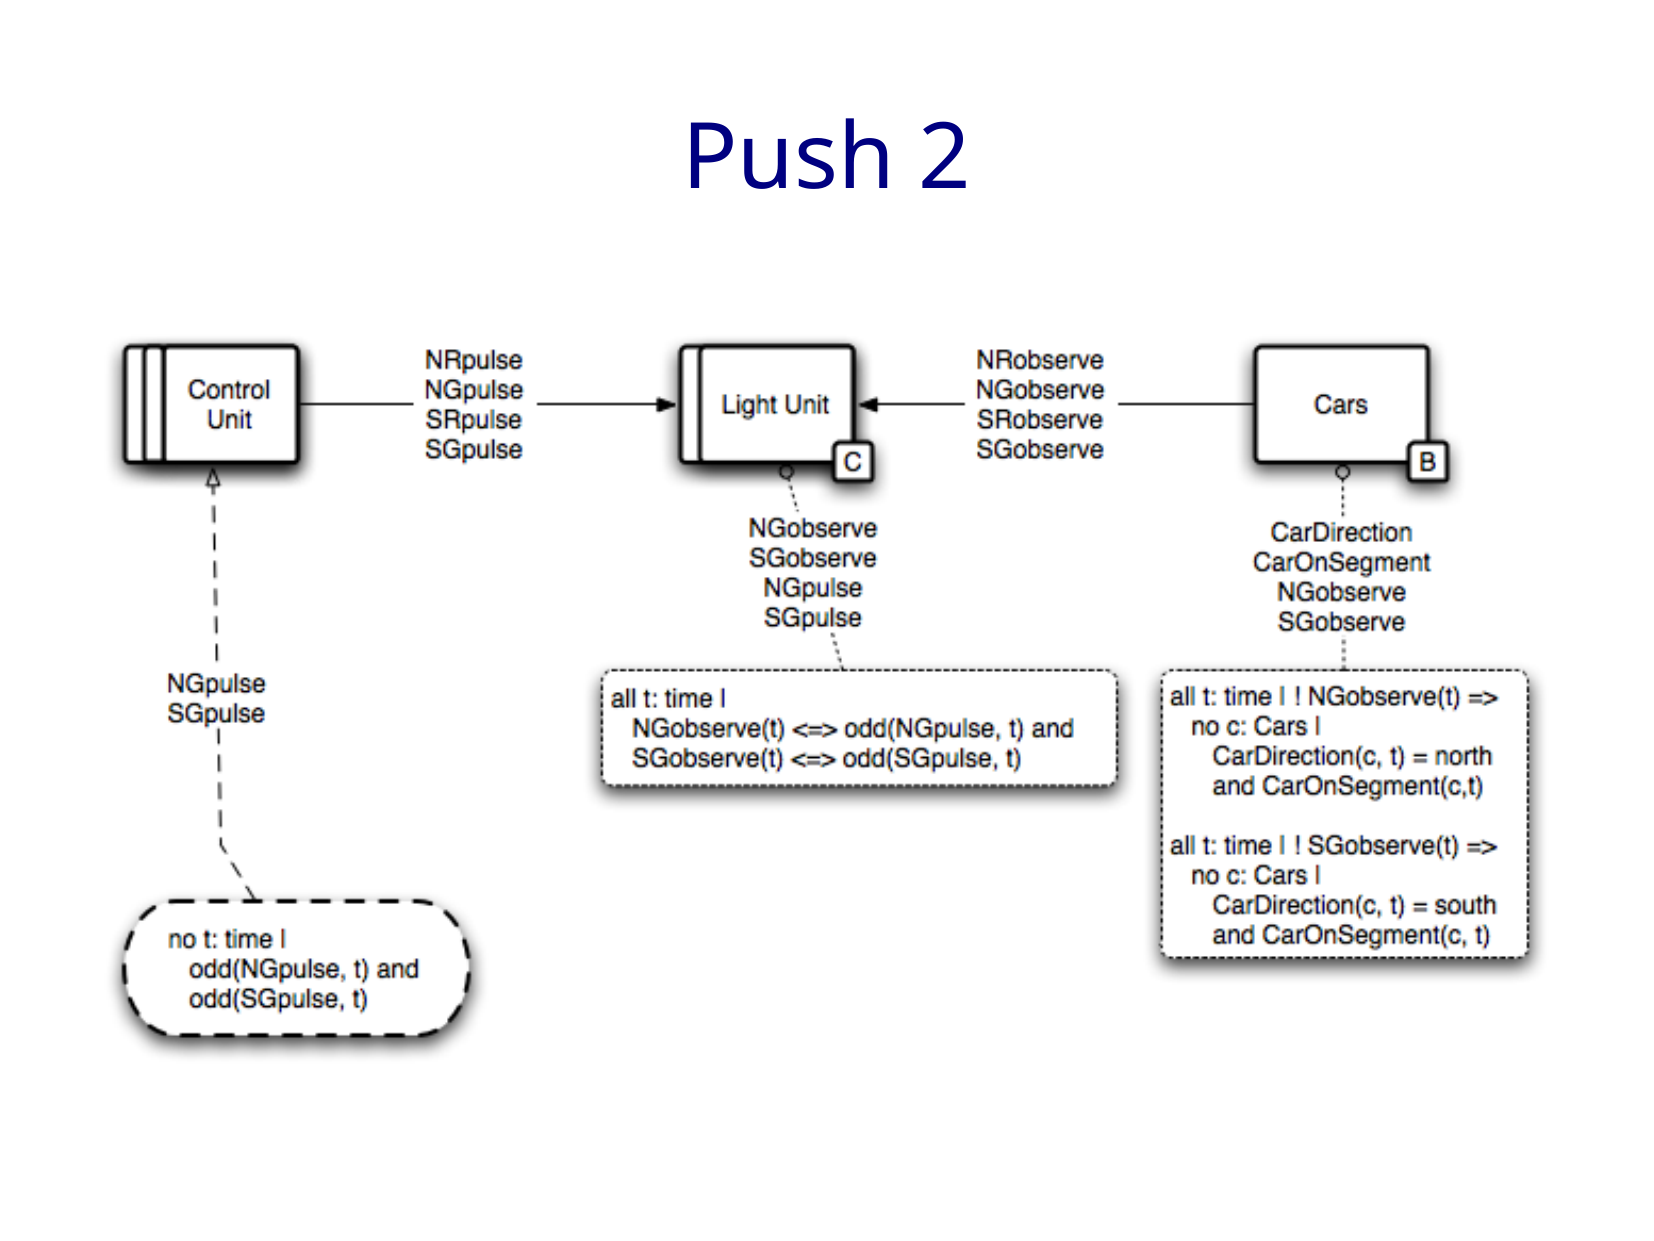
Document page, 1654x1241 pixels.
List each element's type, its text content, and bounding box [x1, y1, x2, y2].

title Push 2 [82, 49, 1571, 257]
picture [82, 312, 1570, 1087]
